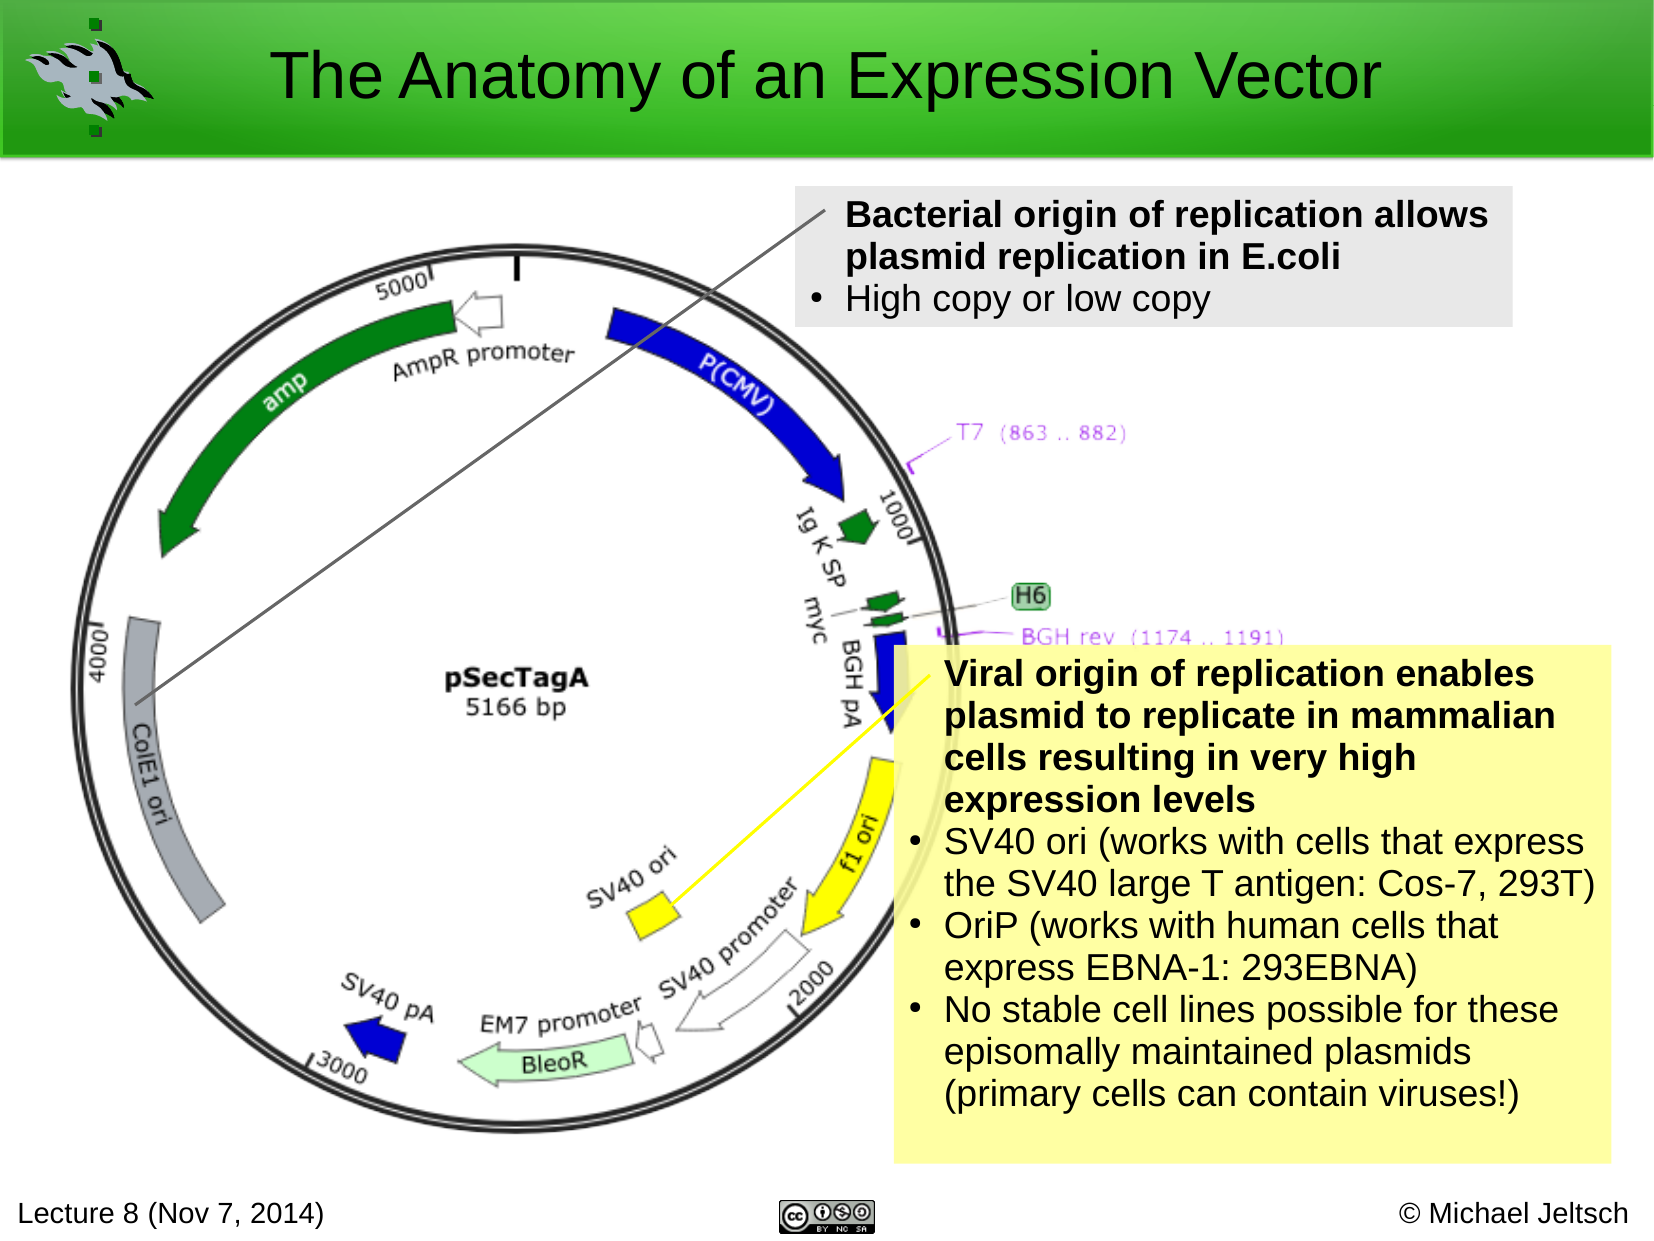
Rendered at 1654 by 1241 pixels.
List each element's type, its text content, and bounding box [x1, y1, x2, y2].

text_box Viral origin of replication enables plasmid to replicate in mammalian cells resulting in very high expression levels SV40 ori (works with cells that express the SV40 large T antigen: Cos-7, 293T) OriP (works with human cells that express EBNA-1: 293EBNA) No stable cell lines possible for these episomally maintained plasmids (primary cells can contain viruses!) [893, 644, 1612, 1164]
picture [779, 1200, 875, 1234]
title The Anatomy of an Expression Vector [206, 30, 1448, 121]
picture [44, 179, 1319, 1184]
text_box Bacterial origin of replication allows plasmid replication in E.coli High copy or low copy [795, 186, 1513, 327]
